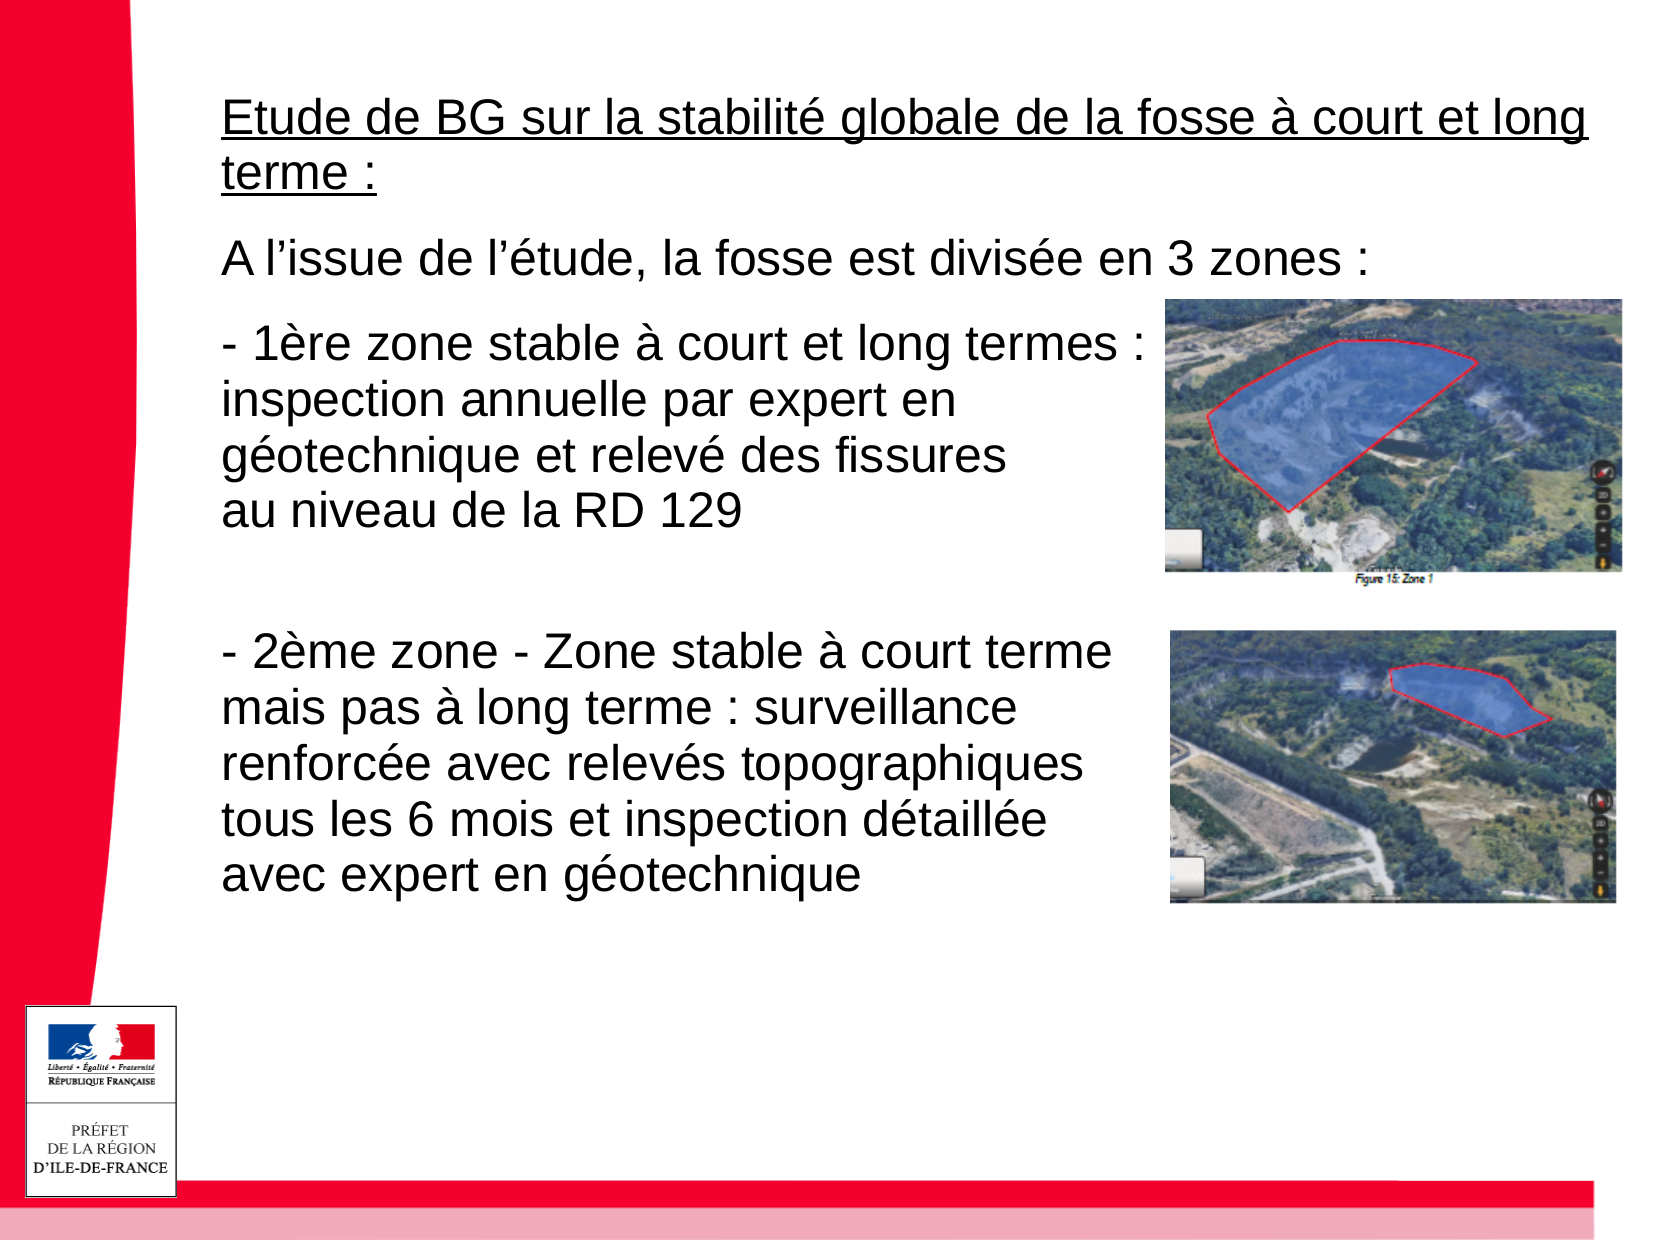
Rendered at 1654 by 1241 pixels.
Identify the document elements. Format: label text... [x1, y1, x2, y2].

picture [0, 0, 1653, 1240]
list Etude de BG sur la stabilité globale de la fosse à court et long terme : A l’issue de l’étude, la fosse est divisée en 3 zones : - 1ère zone stable à court et long termes : inspection annuelle par expert en géotechnique et relevé des fissures au niveau de la RD 129 - 2ème zone - Zone stable à court terme mais pas à long terme : surveillance renforcée avec relevés topographiques tous les 6 mois et inspection détaillée avec expert en géotechnique [150, 88, 1639, 1241]
picture [1165, 299, 1624, 588]
picture [1170, 629, 1618, 905]
